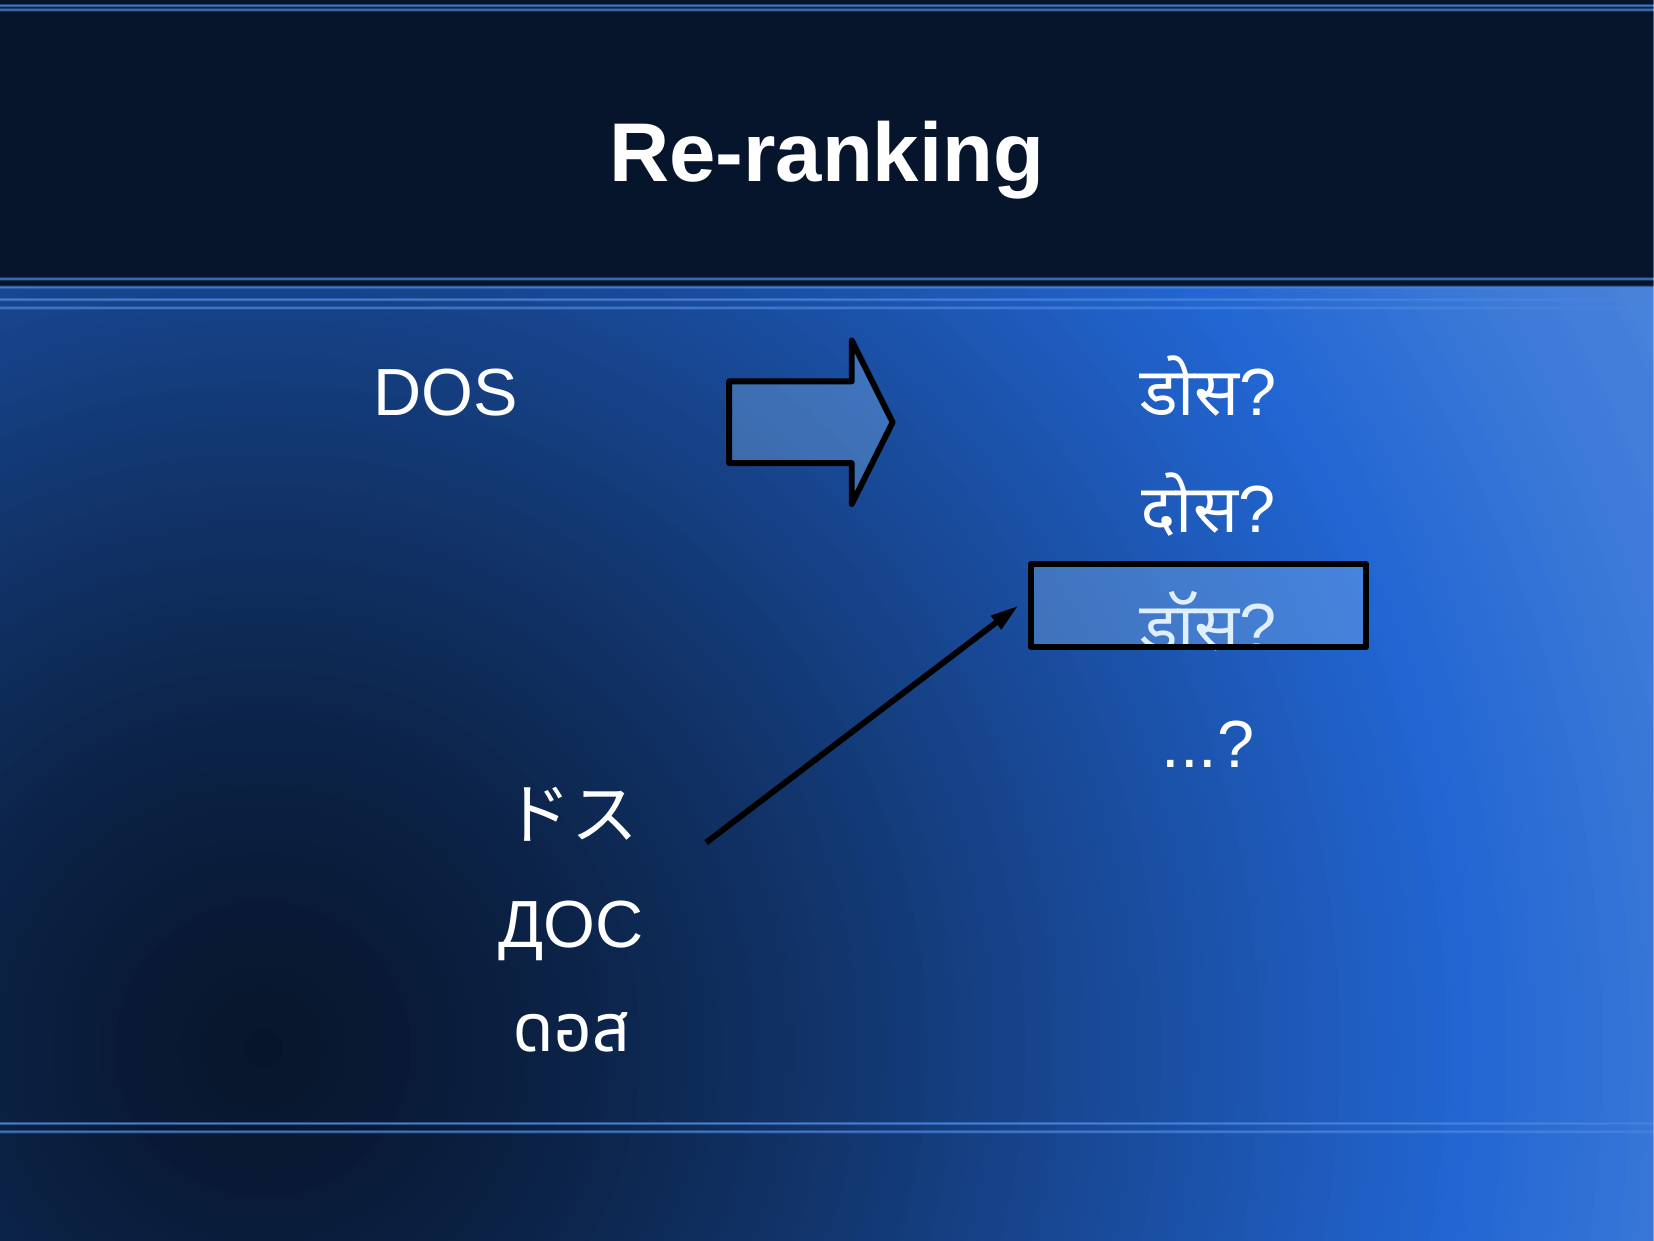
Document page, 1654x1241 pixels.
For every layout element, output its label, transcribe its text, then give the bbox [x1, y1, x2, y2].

text_box [1030, 564, 1367, 648]
text_box [729, 340, 893, 505]
picture [0, 0, 1654, 1241]
list DOS [82, 355, 809, 569]
title Re-ranking [82, 49, 1571, 257]
list ドス ДОС ดอส [401, 761, 742, 1081]
list डोस? दोस? डॉस? ...? [845, 355, 1572, 1159]
